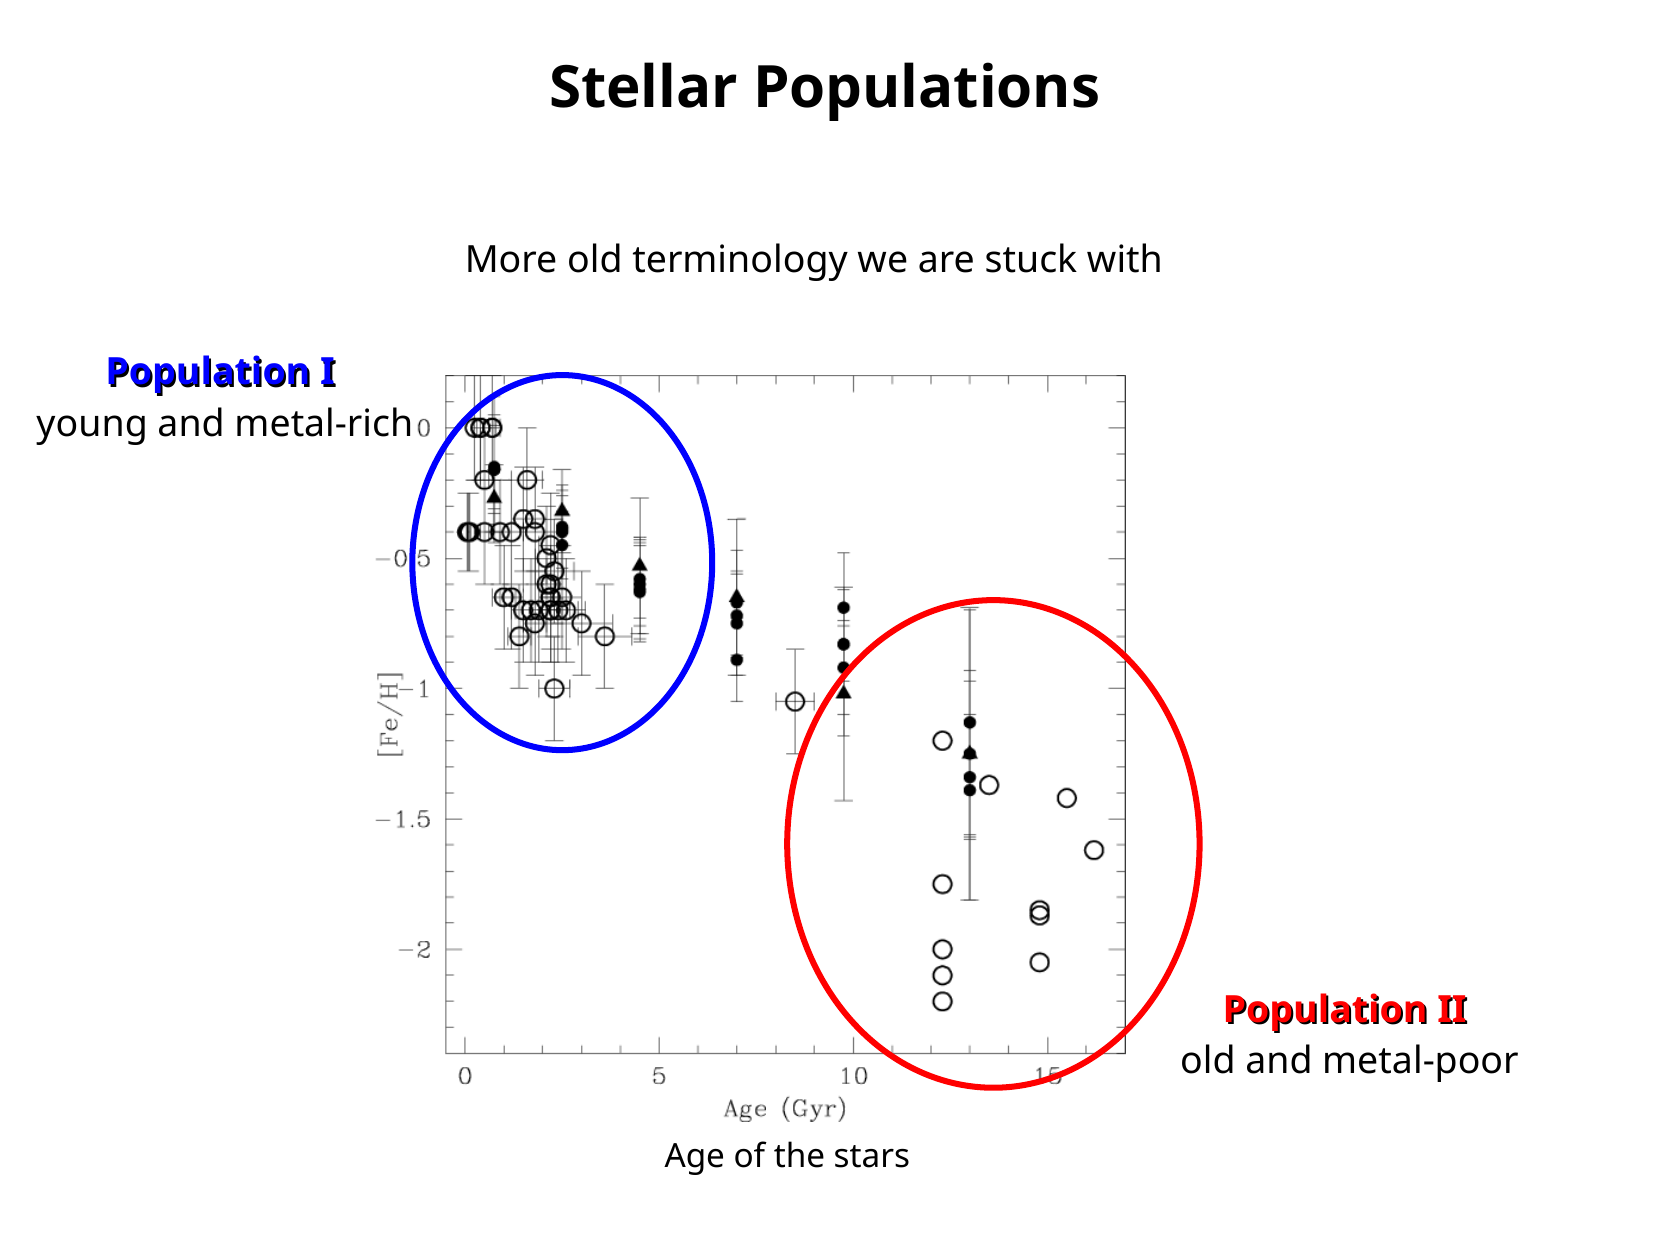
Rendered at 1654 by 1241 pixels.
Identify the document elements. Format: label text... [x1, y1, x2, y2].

text_box [412, 375, 713, 751]
text_box Age of the stars [450, 1125, 1126, 1187]
text_box Stellar Populations [262, 37, 1388, 134]
text_box Population II old and metal-poor [1124, 975, 1575, 1095]
picture [450, 375, 547, 436]
picture [375, 375, 1126, 1123]
text_box More old terminology we are stuck with [450, 225, 1171, 293]
text_box [787, 600, 1200, 1088]
text_box Population I young and metal-rich [0, 337, 450, 457]
